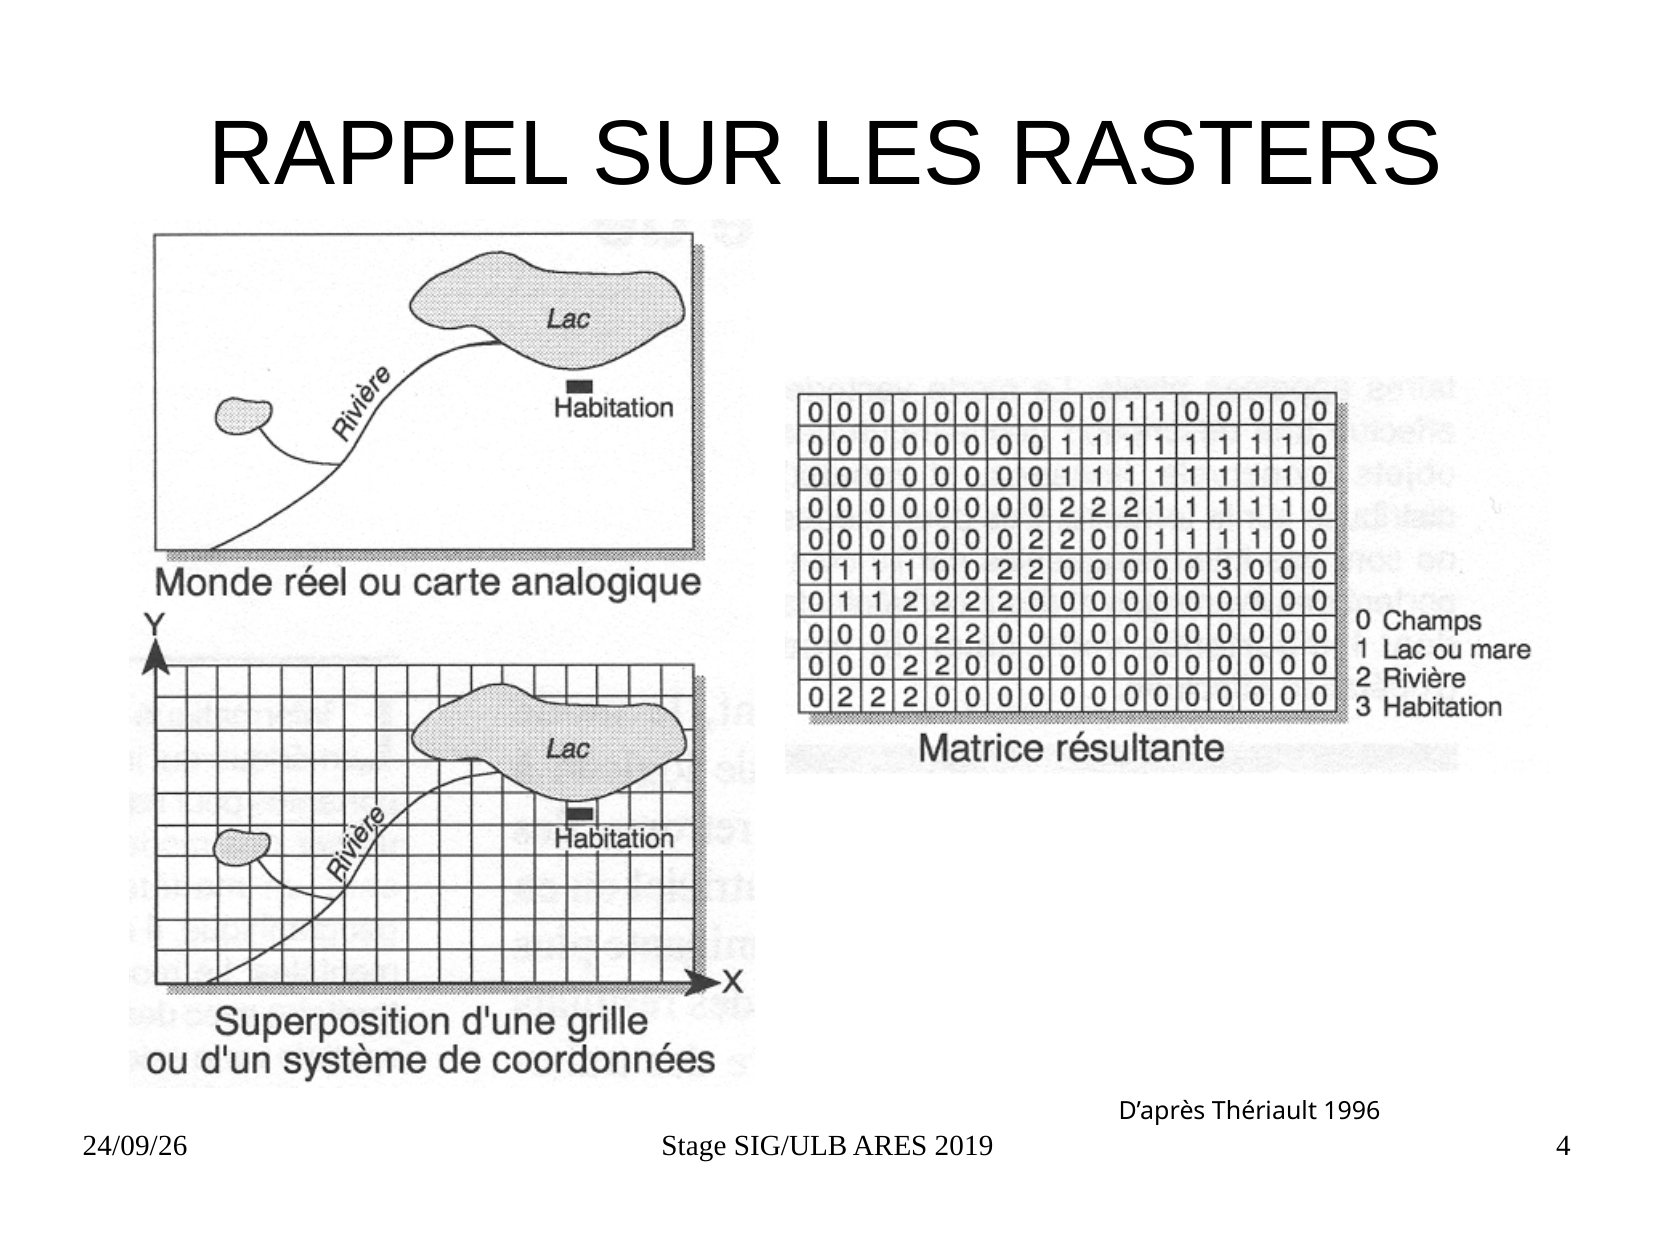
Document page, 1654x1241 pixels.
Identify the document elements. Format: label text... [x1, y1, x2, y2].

picture [129, 219, 755, 1088]
picture [785, 376, 1551, 774]
text_box D’après Thériault 1996 [1103, 1086, 1396, 1133]
title RAPPEL SUR LES RASTERS [82, 49, 1571, 257]
